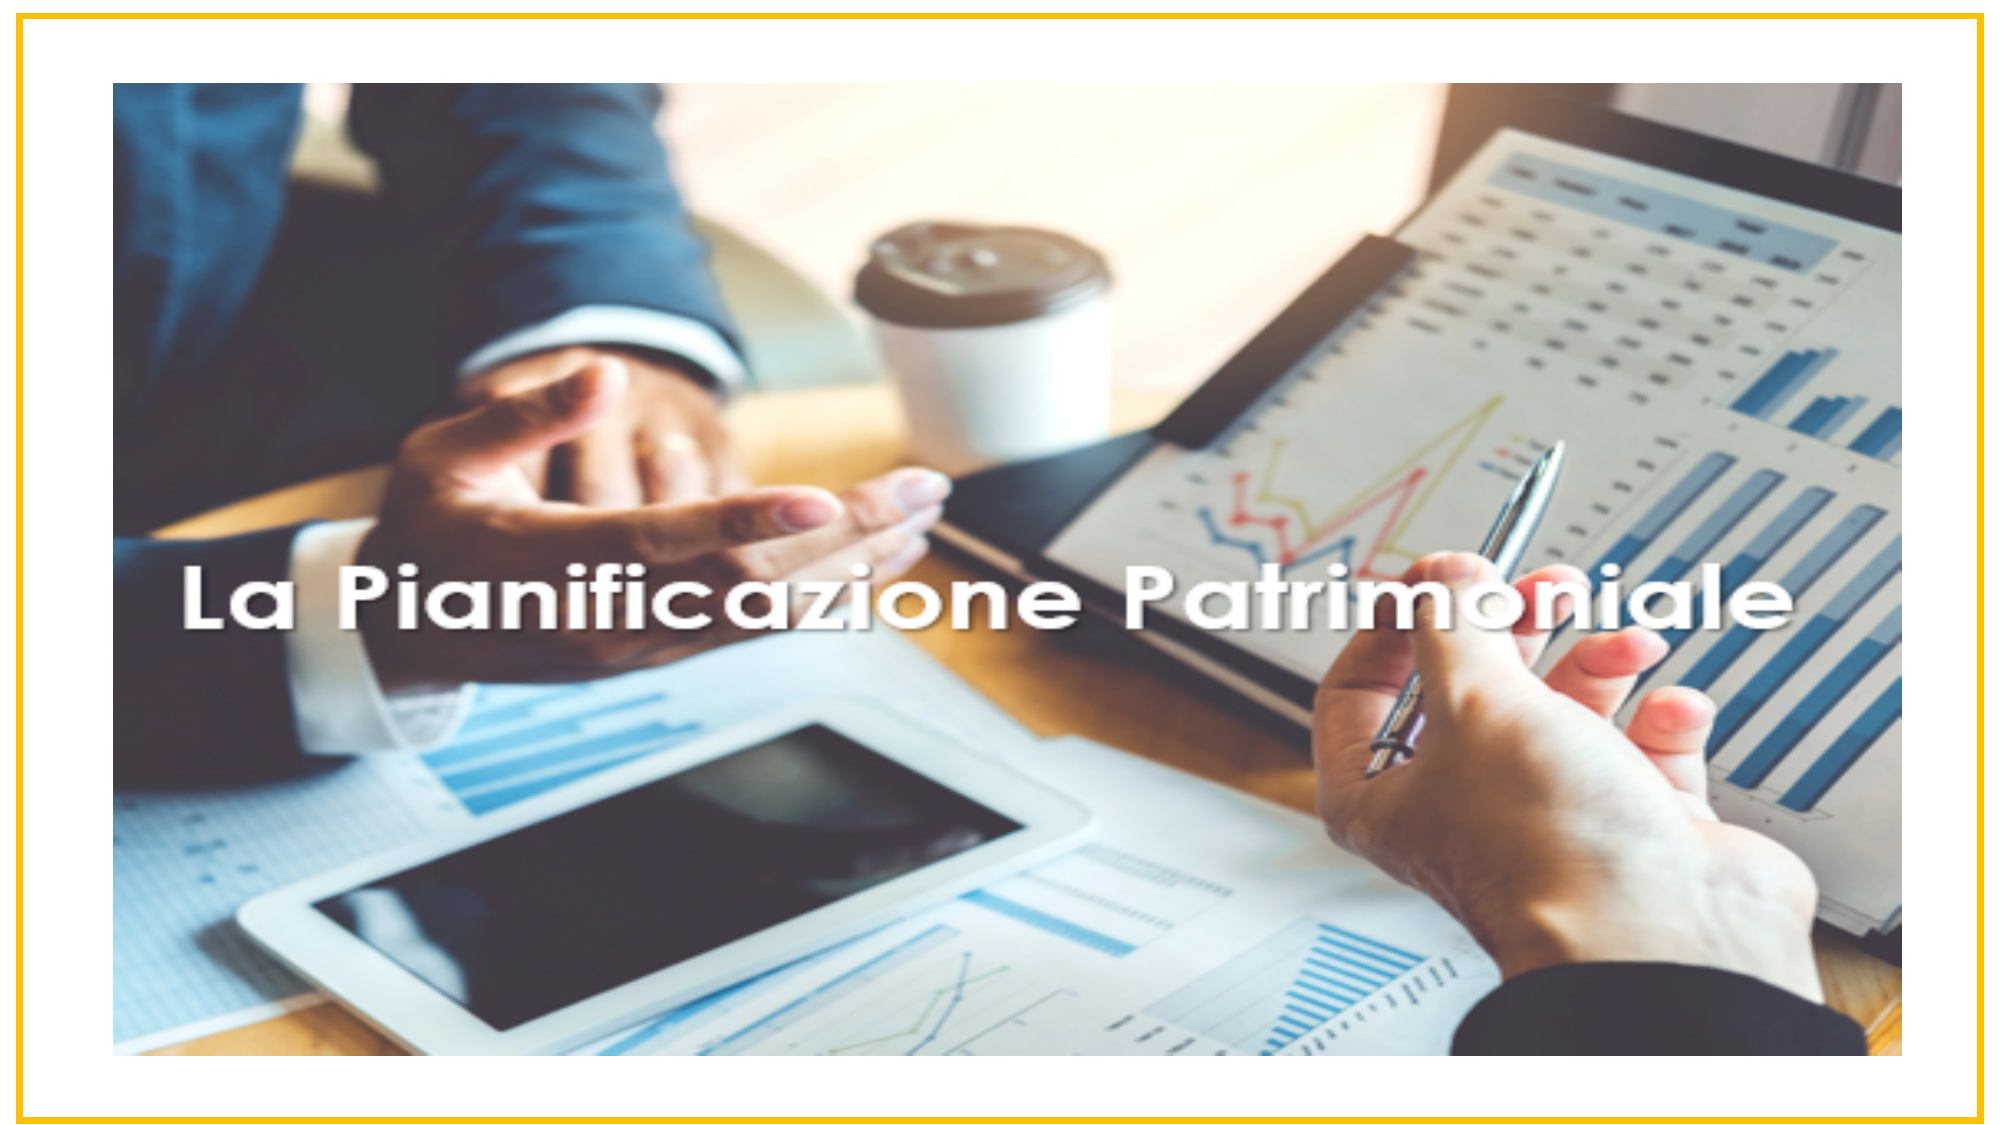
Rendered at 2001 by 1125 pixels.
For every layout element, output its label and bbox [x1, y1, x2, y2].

picture [113, 83, 1902, 1056]
text_box [19, 16, 1981, 1121]
